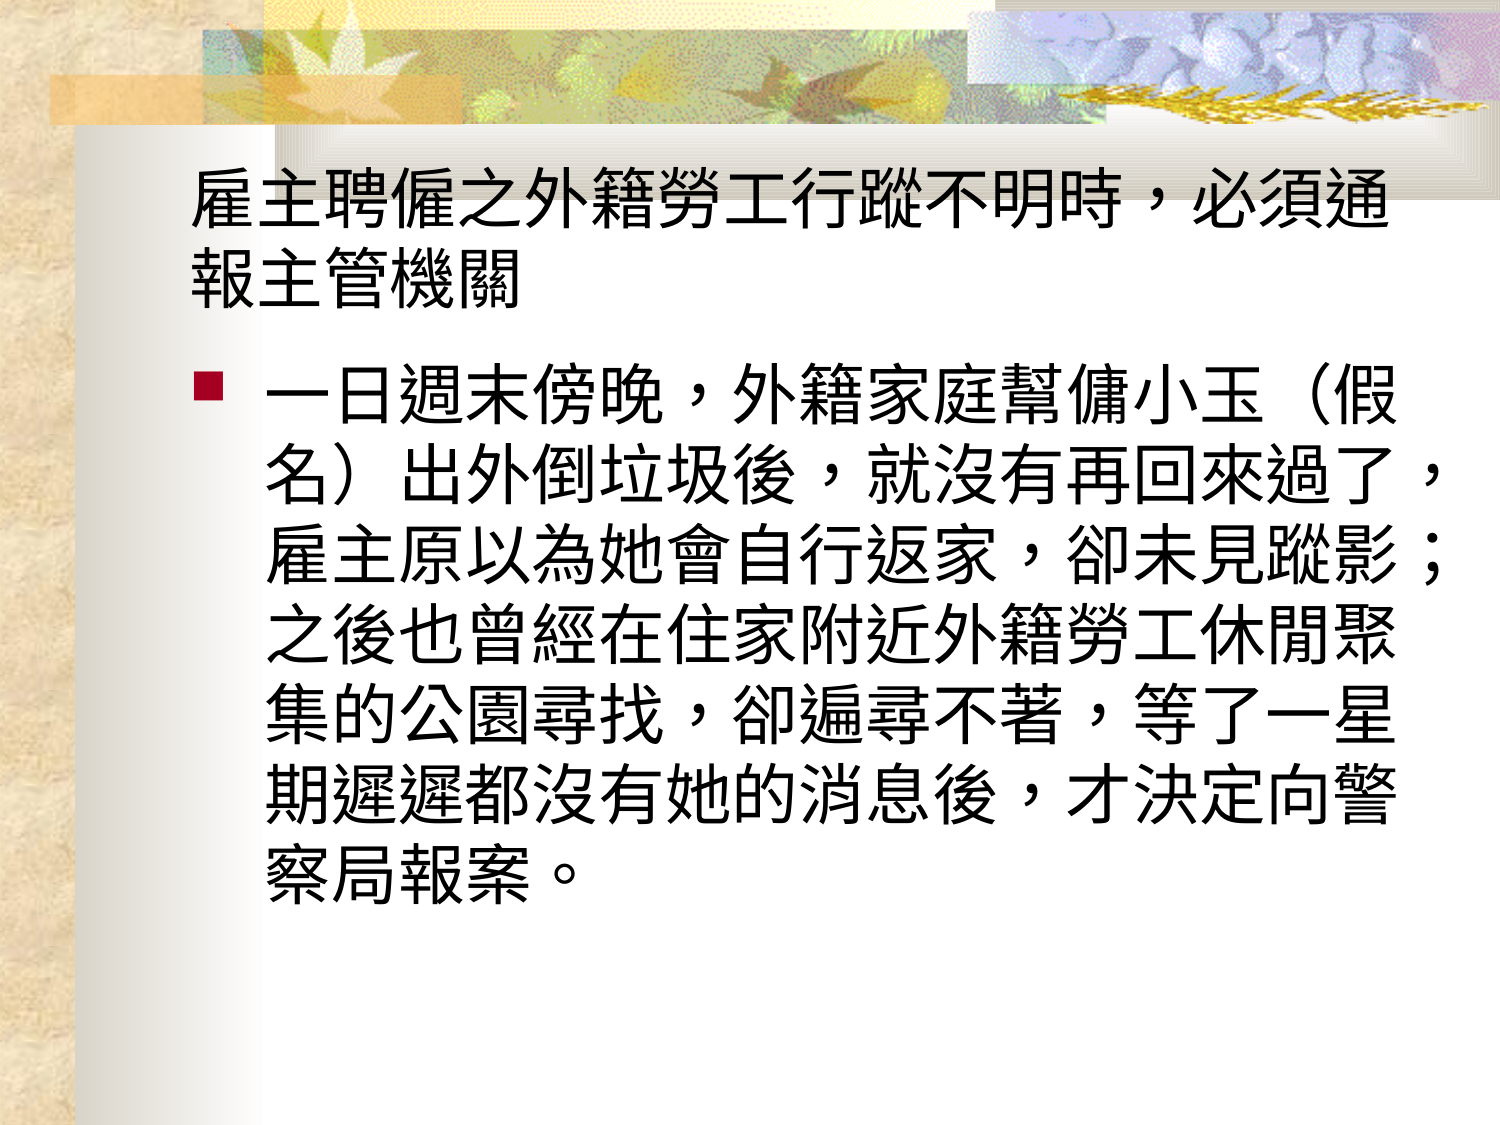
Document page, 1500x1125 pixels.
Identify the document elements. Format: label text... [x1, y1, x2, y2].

list 一日週末傍晚，外籍家庭幫傭小玉（假名）出外倒垃圾後，就沒有再回來過了，雇主原以為她會自行返家，卻未見蹤影；之後也曾經在住家附近外籍勞工休閒聚集的公園尋找，卻遍尋不著，等了一星期遲遲都沒有她的消息後，才決定向警察局報案。 [174, 344, 1450, 1020]
title 雇主聘僱之外籍勞工行蹤不明時，必須通報主管機關 [174, 137, 1450, 325]
picture [0, 0, 1500, 1125]
